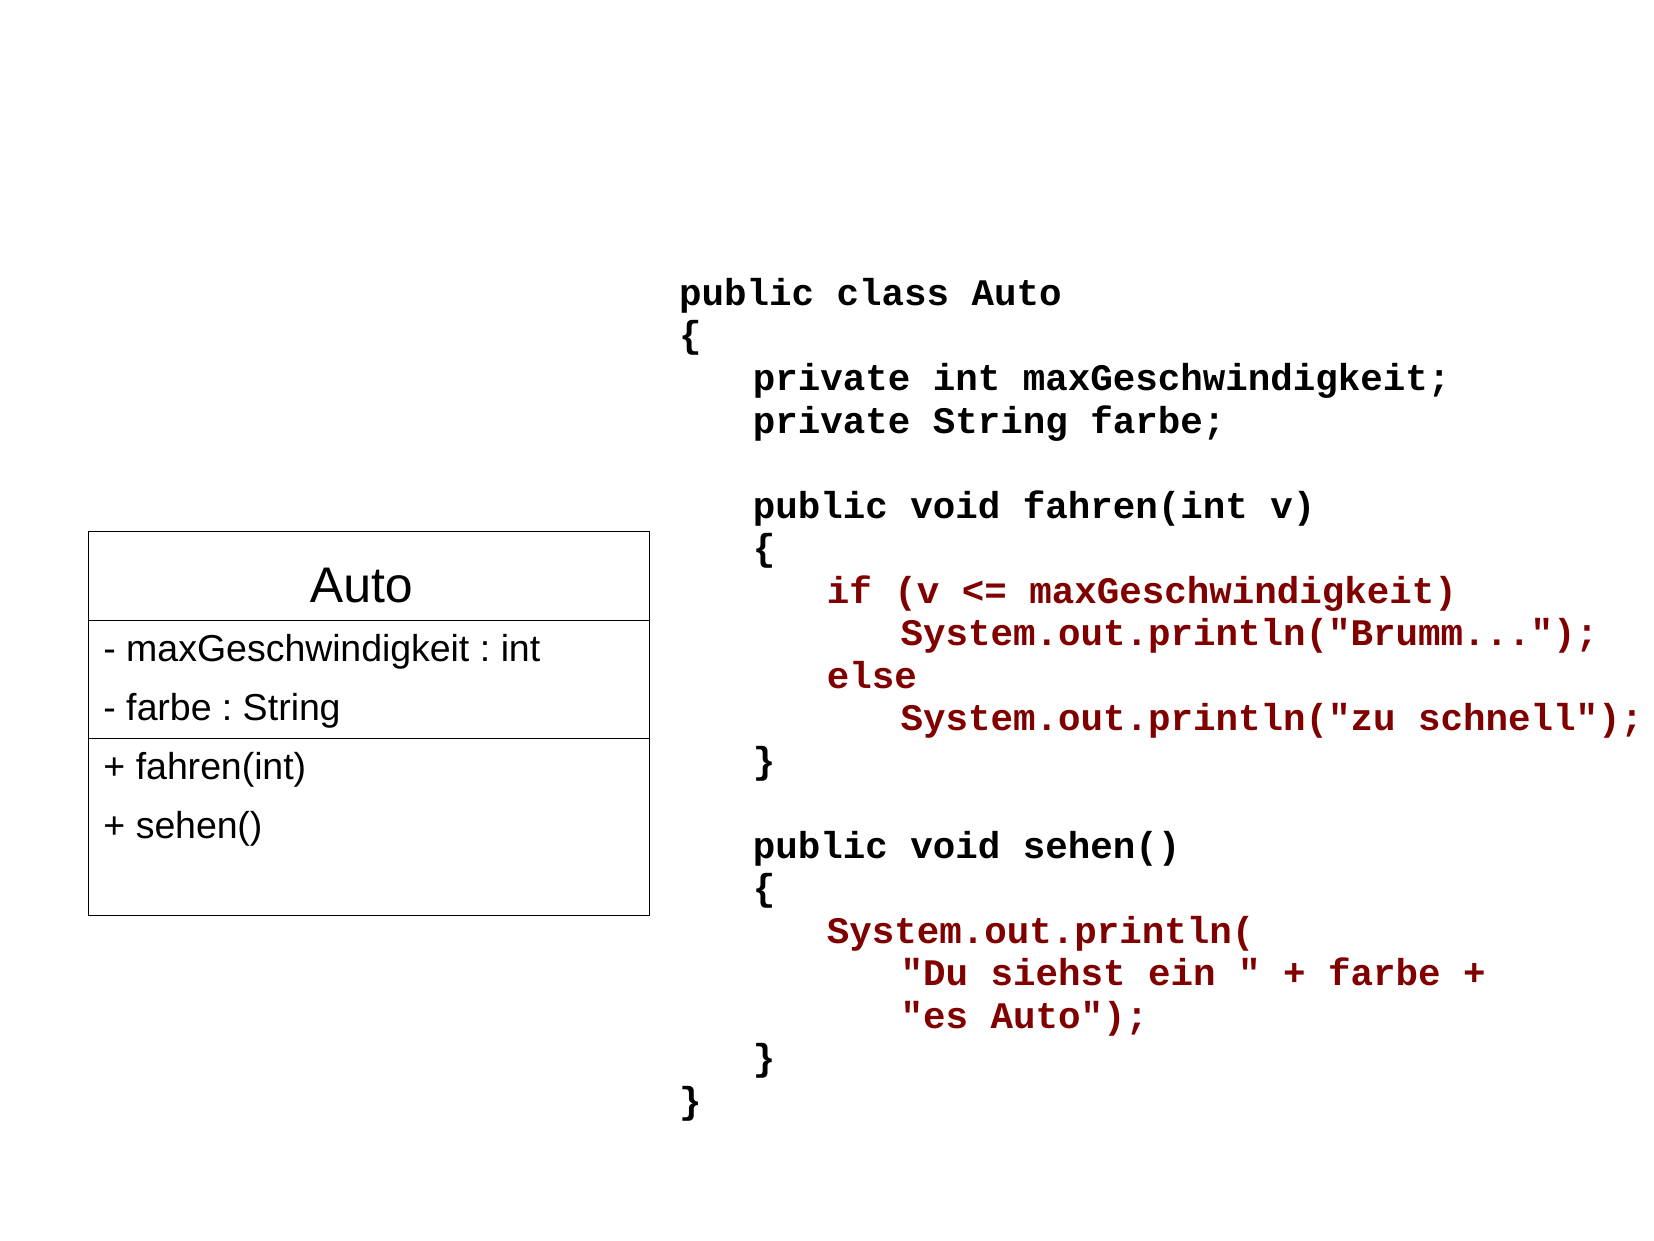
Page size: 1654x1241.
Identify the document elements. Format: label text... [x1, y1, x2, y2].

text_box + fahren(int) [88, 738, 650, 797]
text_box [88, 531, 650, 620]
text_box [88, 857, 650, 916]
text_box - maxGeschwindigkeit : int [88, 620, 650, 679]
subtitle public class Auto { private int maxGeschwindigkeit; private String farbe; public void fahren(int v) { if (v <= maxGeschwindigkeit) System.out.println("Brumm..."); else System.out.println("zu schnell"); } public void sehen() { System.out.println( "Du siehst ein " + farbe + "es Auto"); } } [679, 274, 1654, 1125]
text_box - farbe : String [88, 679, 650, 738]
text_box + sehen() [88, 797, 650, 857]
text_box Auto [295, 549, 443, 620]
